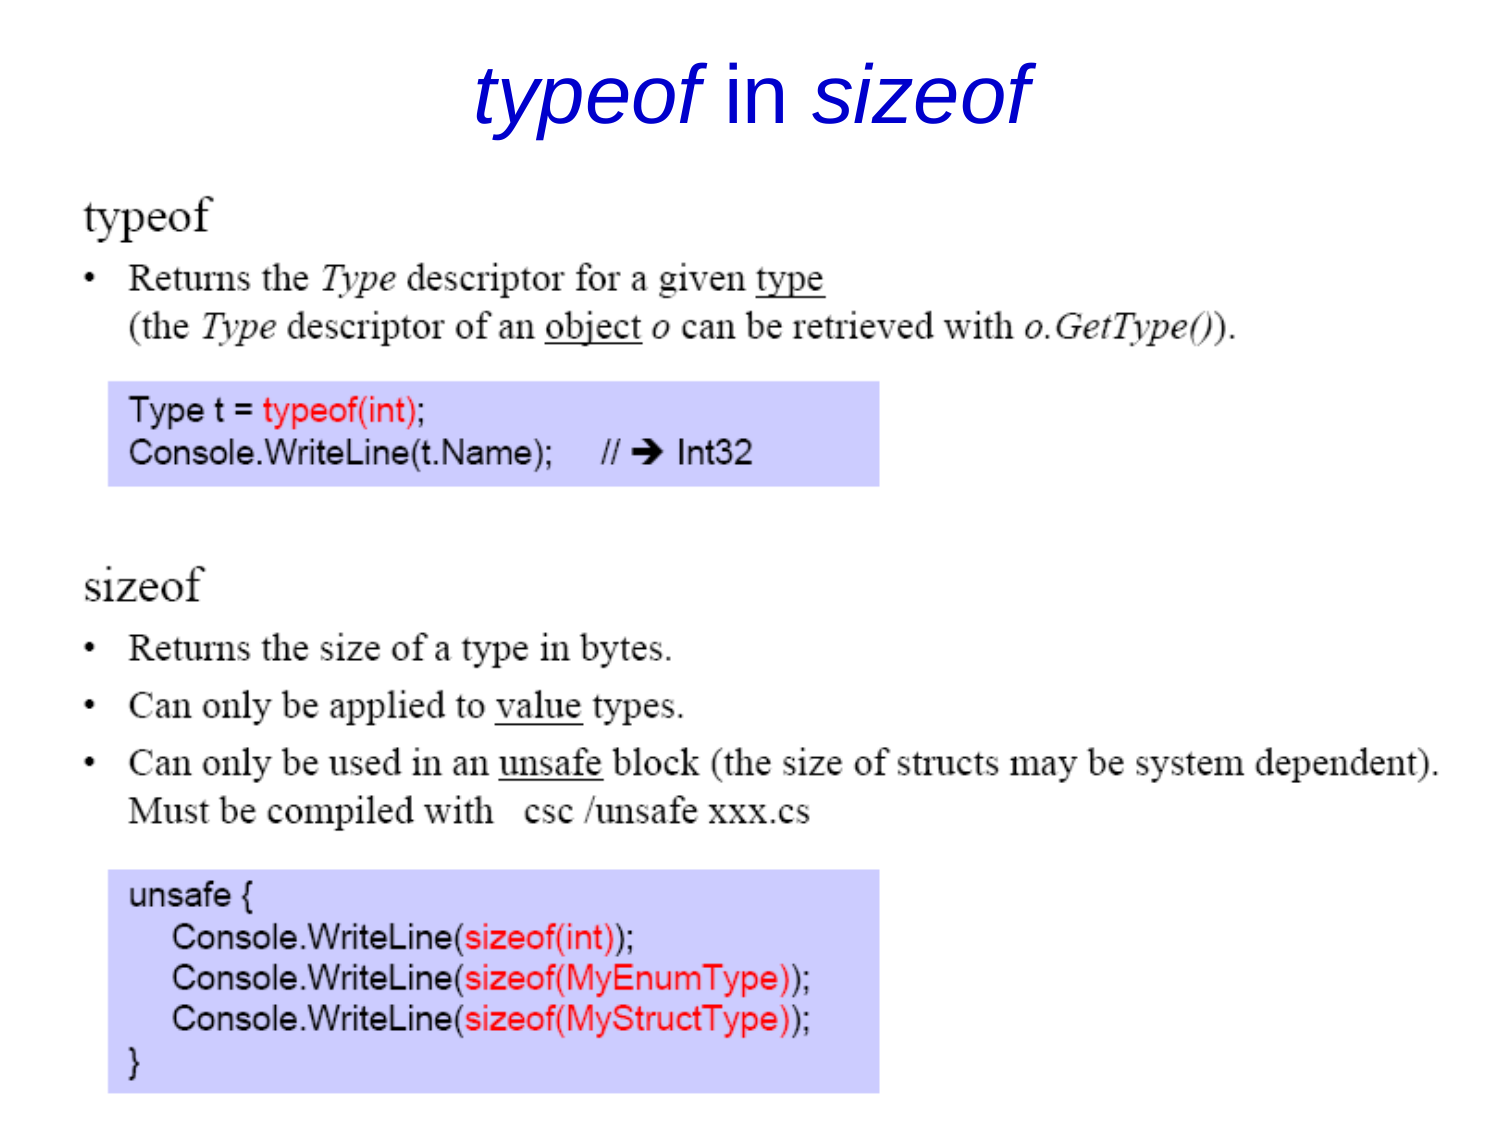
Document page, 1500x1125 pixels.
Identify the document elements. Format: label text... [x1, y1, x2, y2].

title typeof in sizeof [76, 30, 1427, 149]
text_box [64, 180, 1459, 1103]
